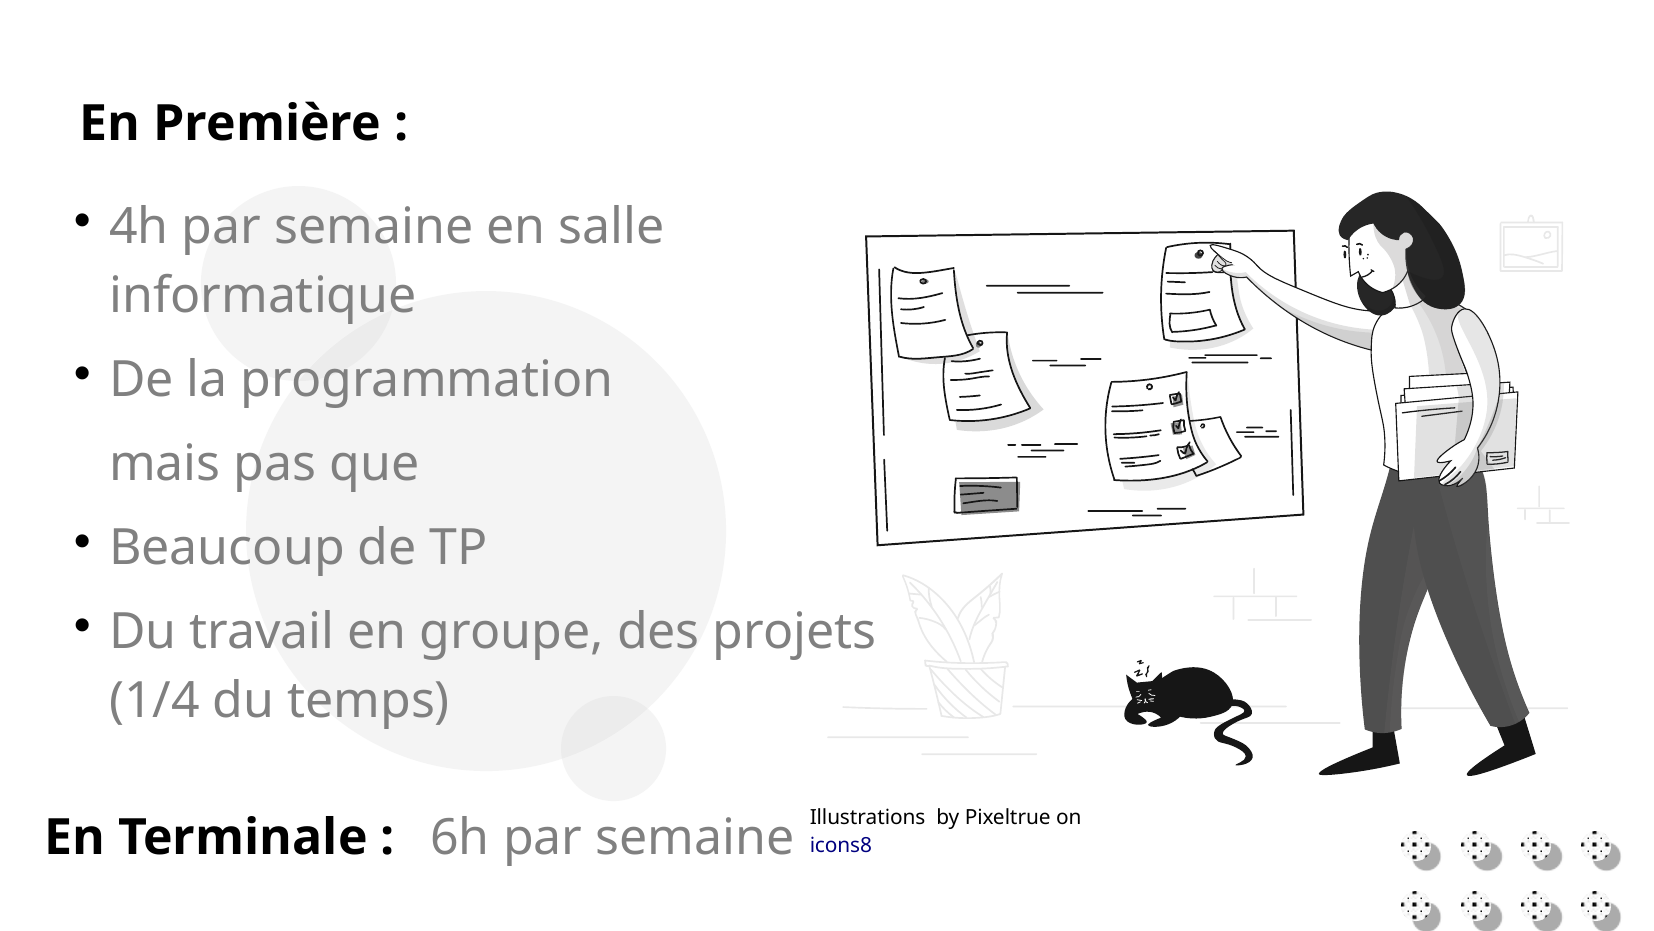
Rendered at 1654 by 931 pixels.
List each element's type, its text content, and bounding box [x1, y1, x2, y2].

text_box 6h par semaine [415, 793, 1123, 877]
picture [1400, 891, 1432, 922]
text_box En Terminale : [29, 793, 443, 931]
picture [1520, 890, 1552, 922]
picture [1400, 830, 1432, 862]
text_box En Première : [65, 82, 621, 148]
picture [1460, 830, 1492, 862]
picture [1520, 831, 1552, 862]
picture [1580, 890, 1612, 922]
text_box 4h par semaine en salle informatique De la programmation mais pas que Beaucoup de TP Du travail en groupe, des projets (1/4 du temps) [59, 177, 975, 683]
picture [1461, 890, 1492, 922]
picture [1581, 830, 1612, 862]
